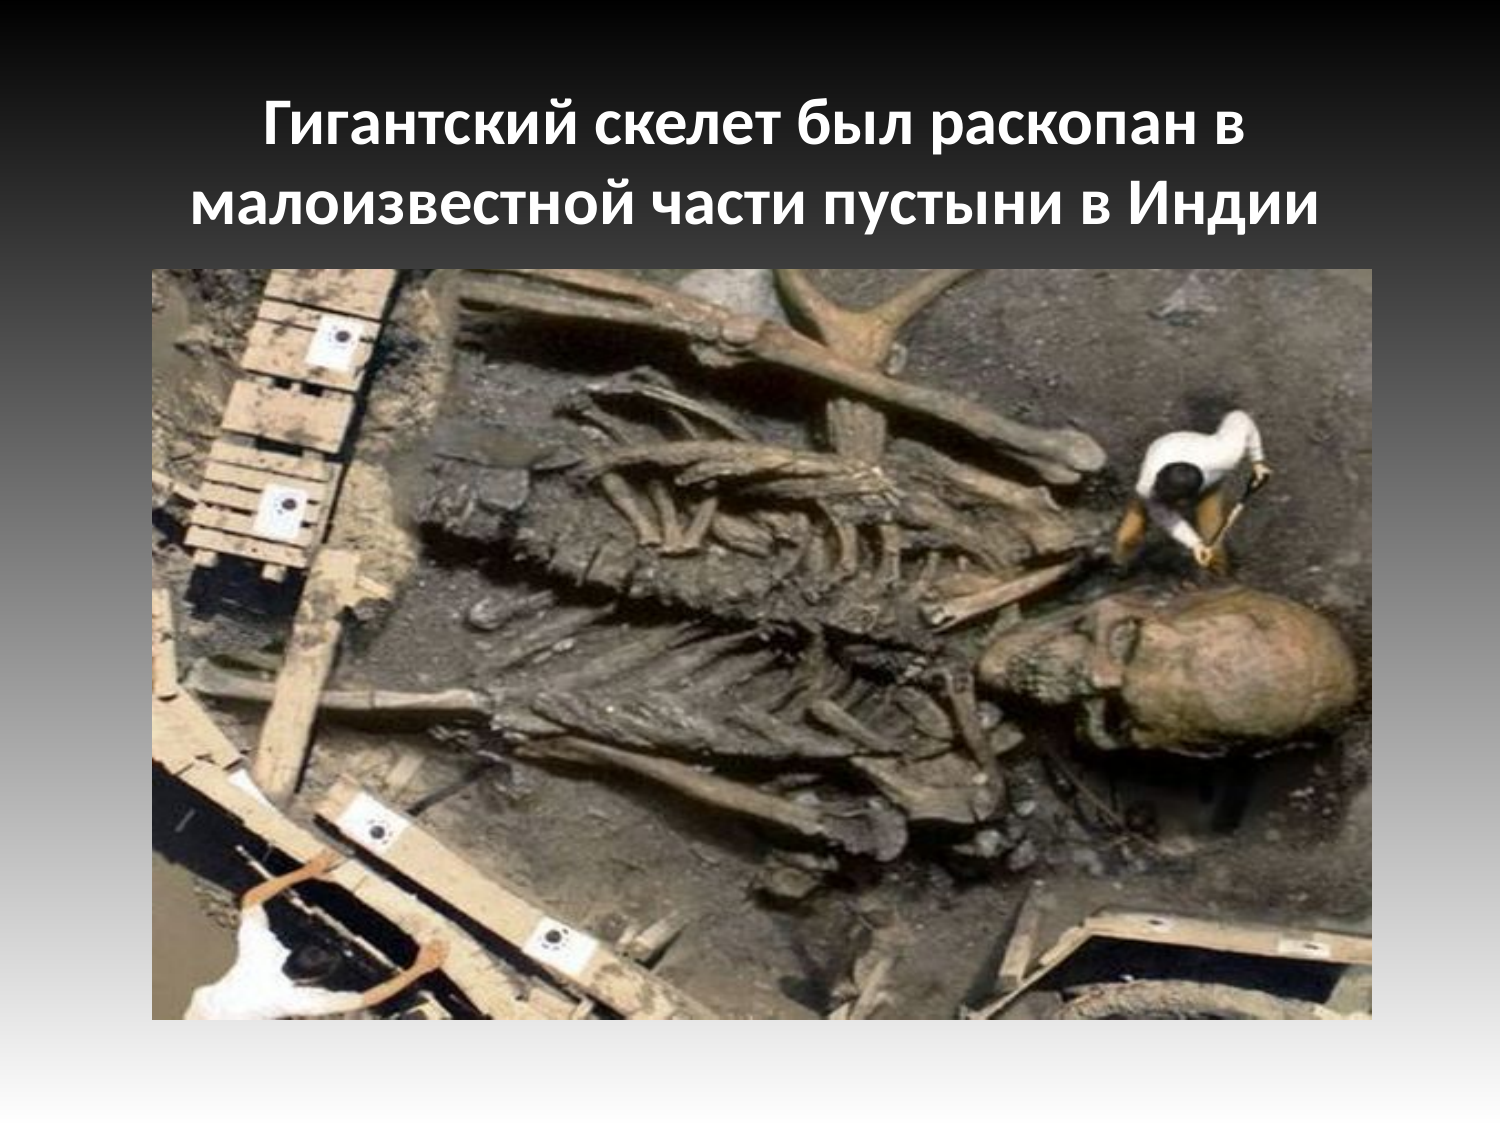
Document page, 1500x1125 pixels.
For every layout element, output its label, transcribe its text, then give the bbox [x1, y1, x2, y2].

text_box Гигантский скелет был раскопан в малоизвестной части пустыни в Индии [93, 70, 1418, 246]
picture [152, 269, 1372, 1020]
